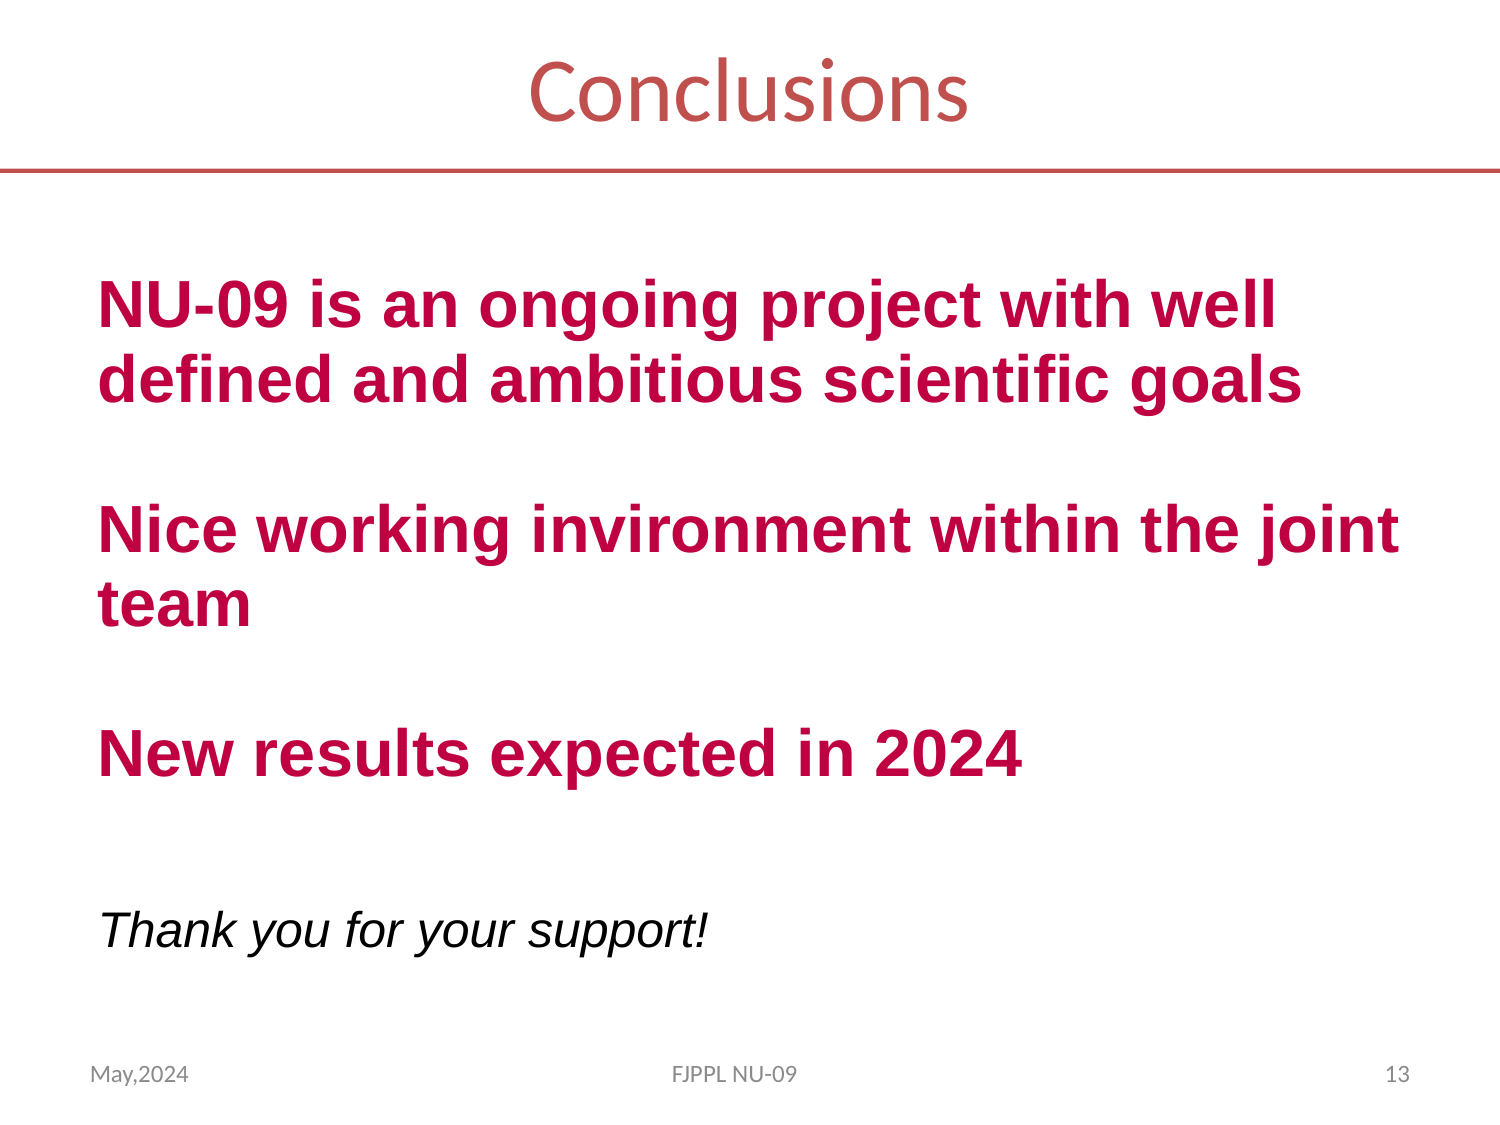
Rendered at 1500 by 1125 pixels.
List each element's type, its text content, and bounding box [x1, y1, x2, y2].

text_box NU-09 is an ongoing project with well defined and ambitious scientific goals Nice working invironment within the joint team New results expected in 2024 Thank you for your support! [82, 259, 1441, 962]
text_box FJPPL NU-09 [464, 1042, 1005, 1103]
text_box May,2024 [74, 1042, 425, 1103]
text_box 13 [1074, 1042, 1425, 1103]
text_box Conclusions [75, 29, 1425, 141]
